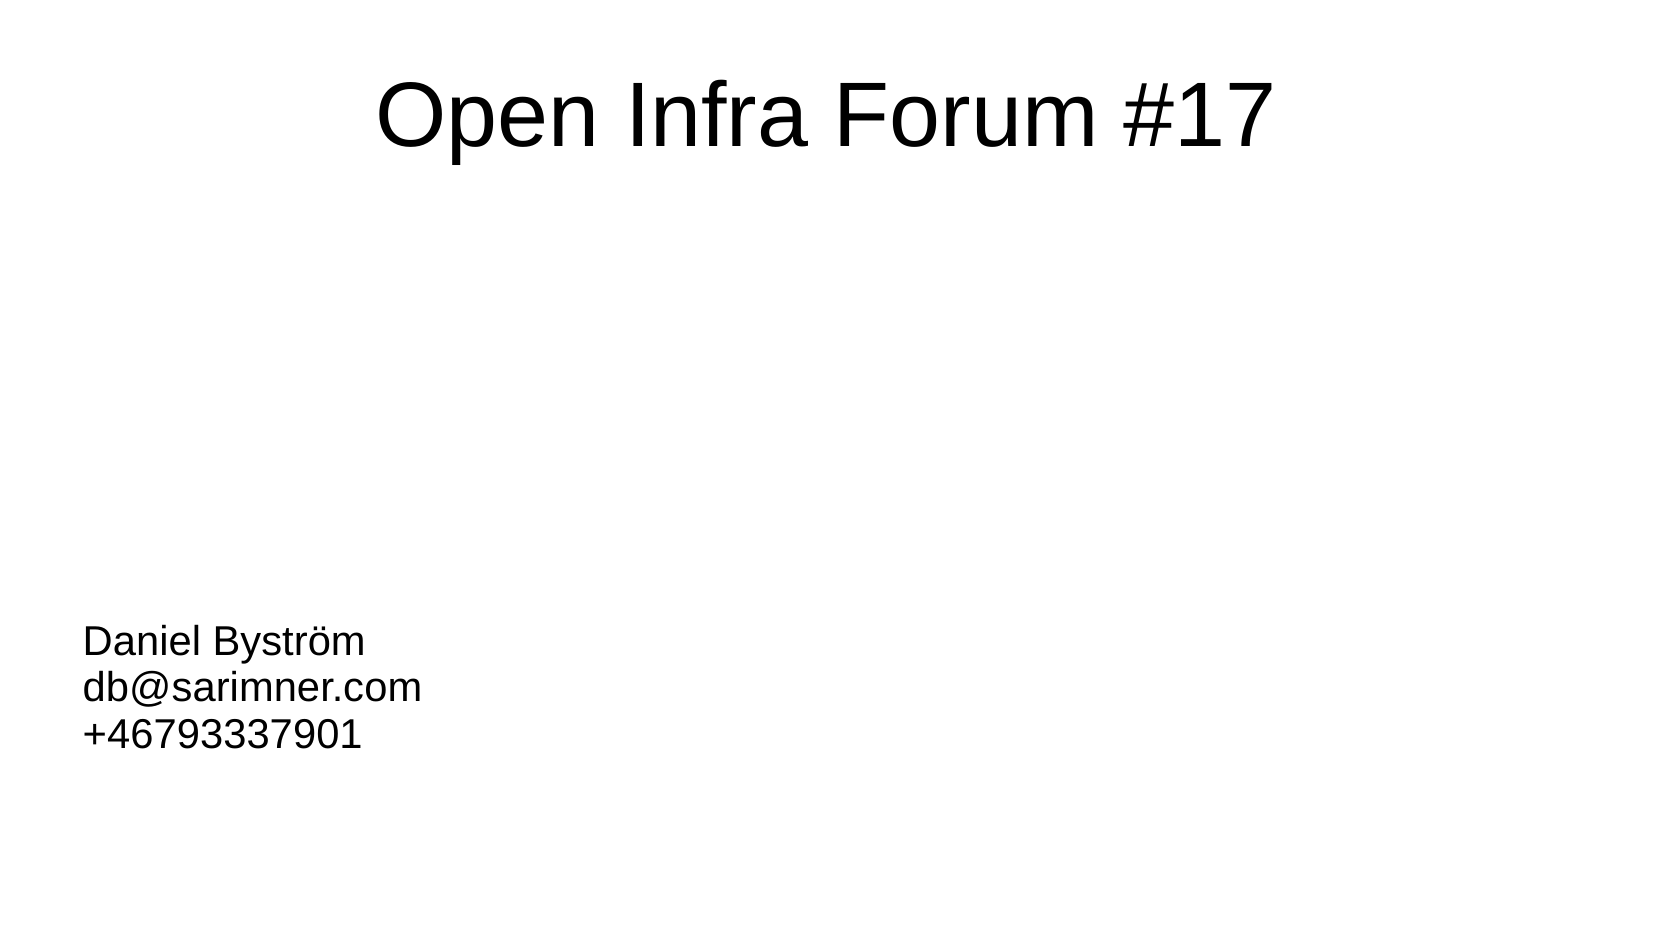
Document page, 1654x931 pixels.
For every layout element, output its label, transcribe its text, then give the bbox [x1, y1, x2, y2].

subtitle Daniel Byström db@sarimner.com +46793337901 [82, 217, 1571, 758]
title Open Infra Forum #17 [82, 37, 1571, 193]
